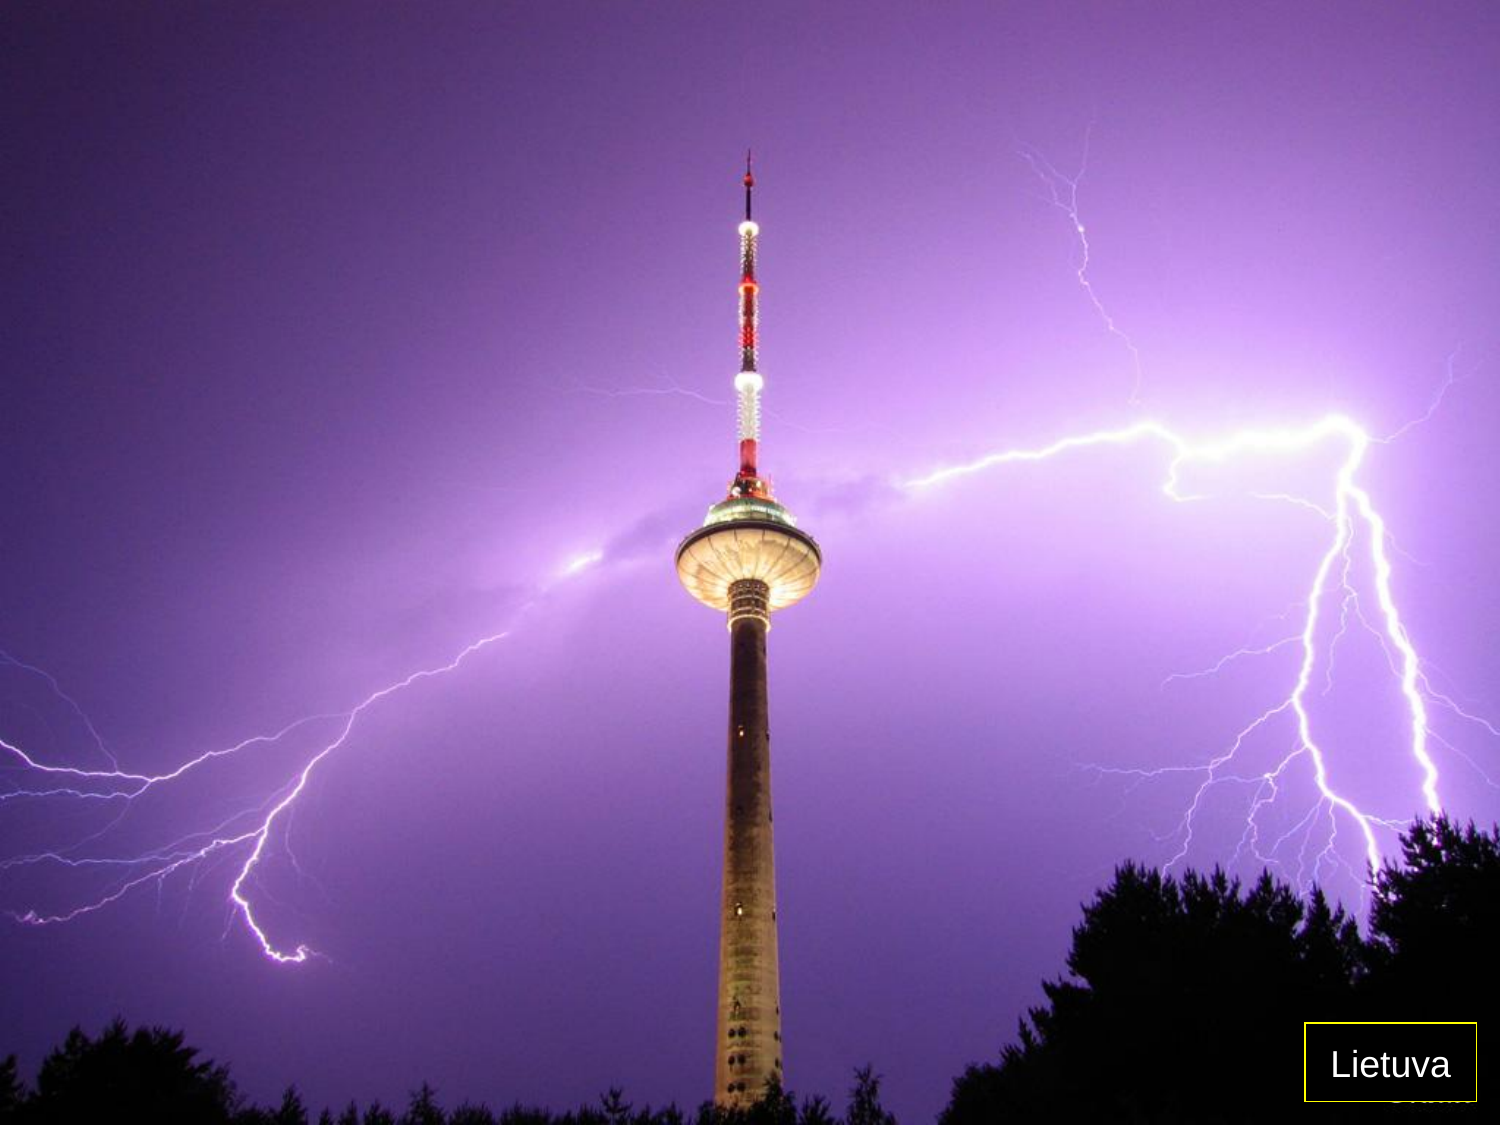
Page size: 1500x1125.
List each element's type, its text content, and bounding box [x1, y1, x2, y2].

text_box Lietuva [1305, 1023, 1476, 1101]
picture [0, 0, 1500, 1125]
